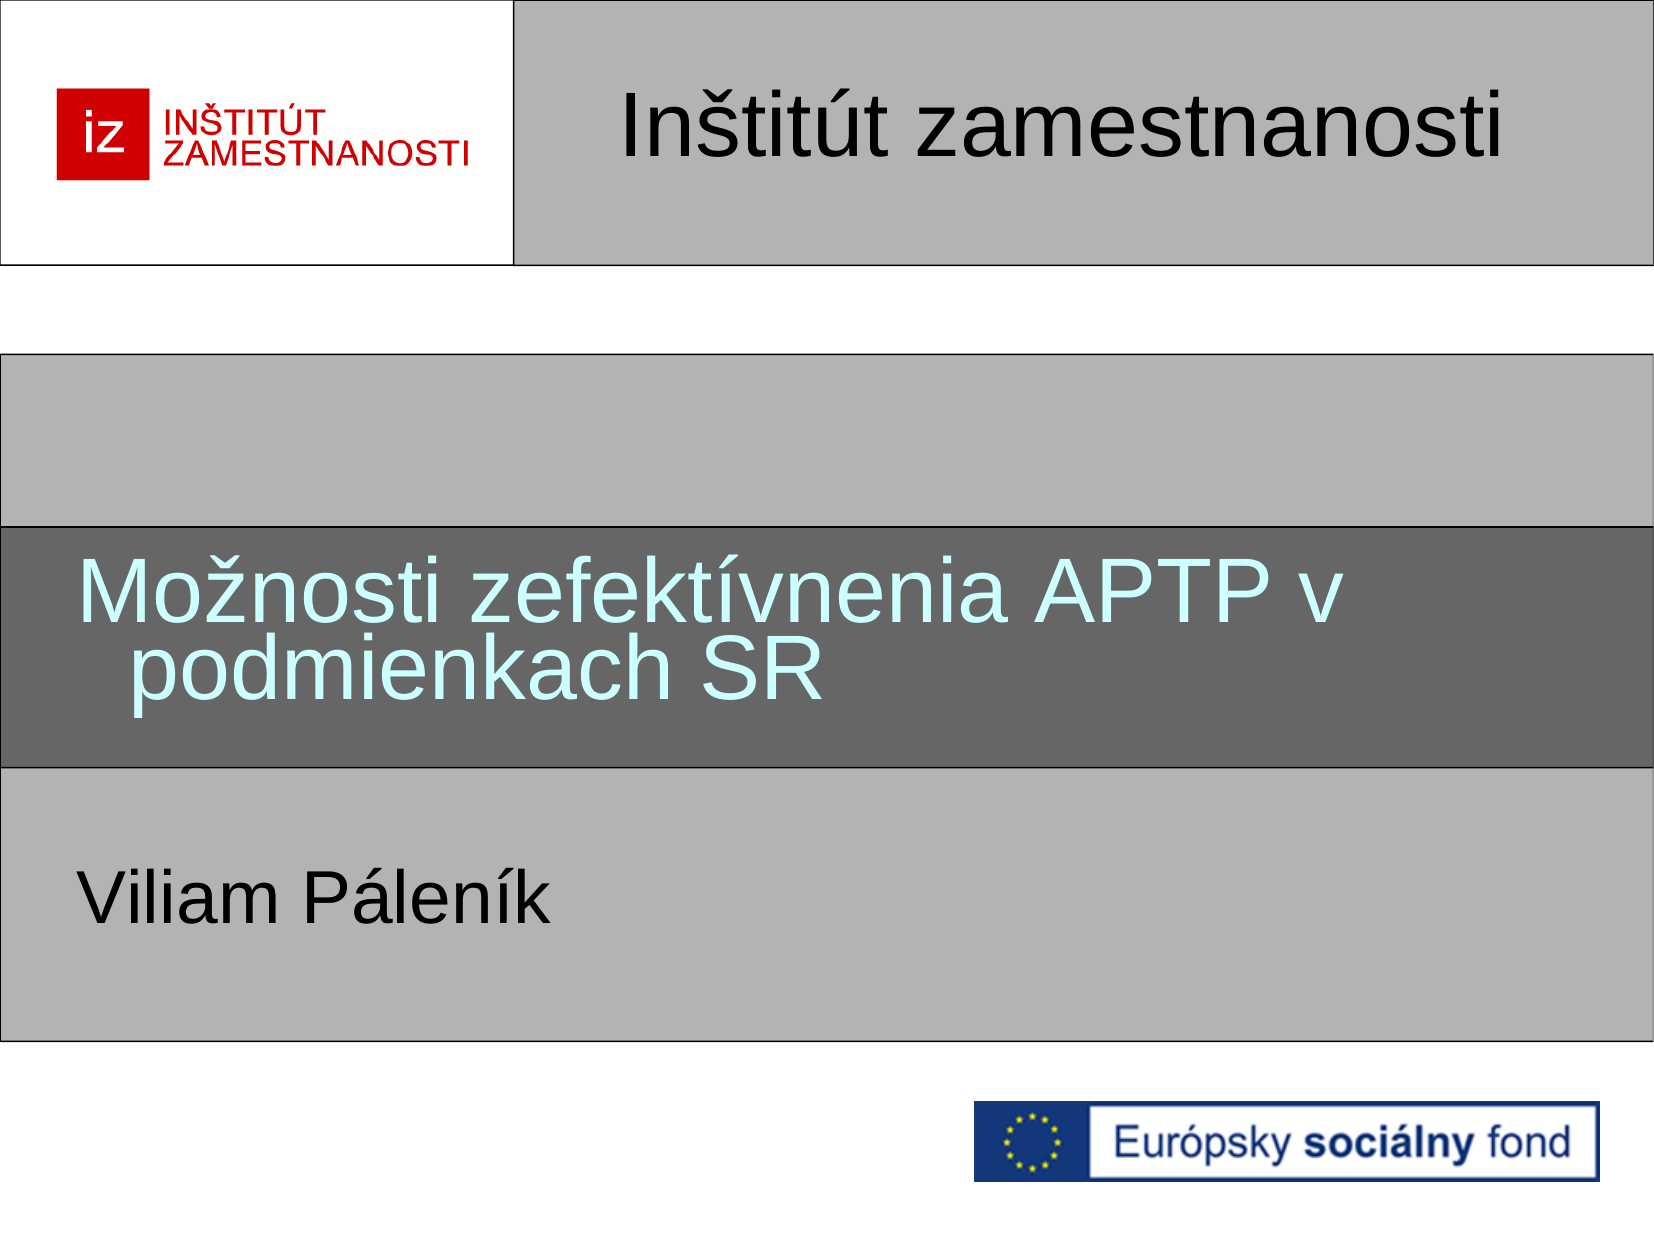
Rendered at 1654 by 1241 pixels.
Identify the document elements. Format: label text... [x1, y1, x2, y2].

list Možnosti zefektívnenia APTP v podmienkach SR Viliam Páleník [59, 560, 1506, 1044]
text_box [0, 354, 1654, 1042]
picture [974, 1101, 1600, 1182]
picture [5, 8, 512, 256]
title Inštitút zamestnanosti [560, 29, 1565, 237]
